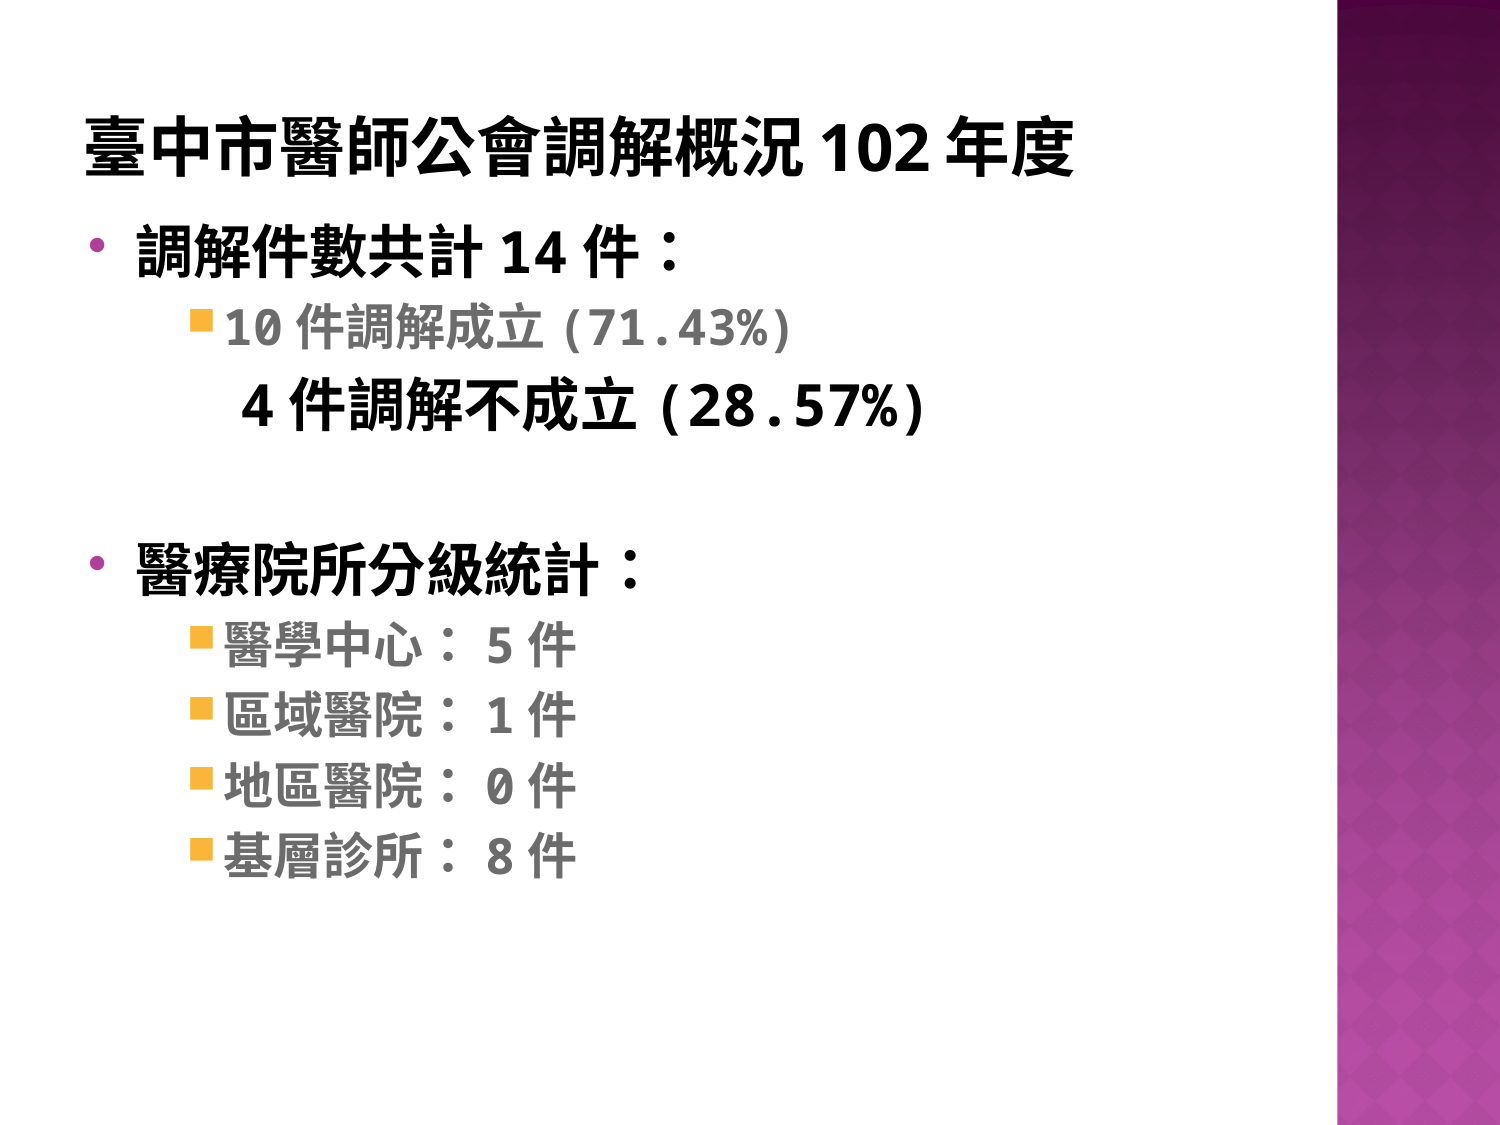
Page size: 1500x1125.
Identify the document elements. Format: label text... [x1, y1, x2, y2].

title 臺中市醫師公會調解概況102年度 [75, 52, 1263, 185]
list 調解件數共計14件： 10件調解成立(71.43%) 4件調解不成立(28.57%) 醫療院所分級統計： 醫學中心：5件 區域醫院：1件 地區醫院：0件 基層診所：8件 [75, 208, 1263, 1059]
